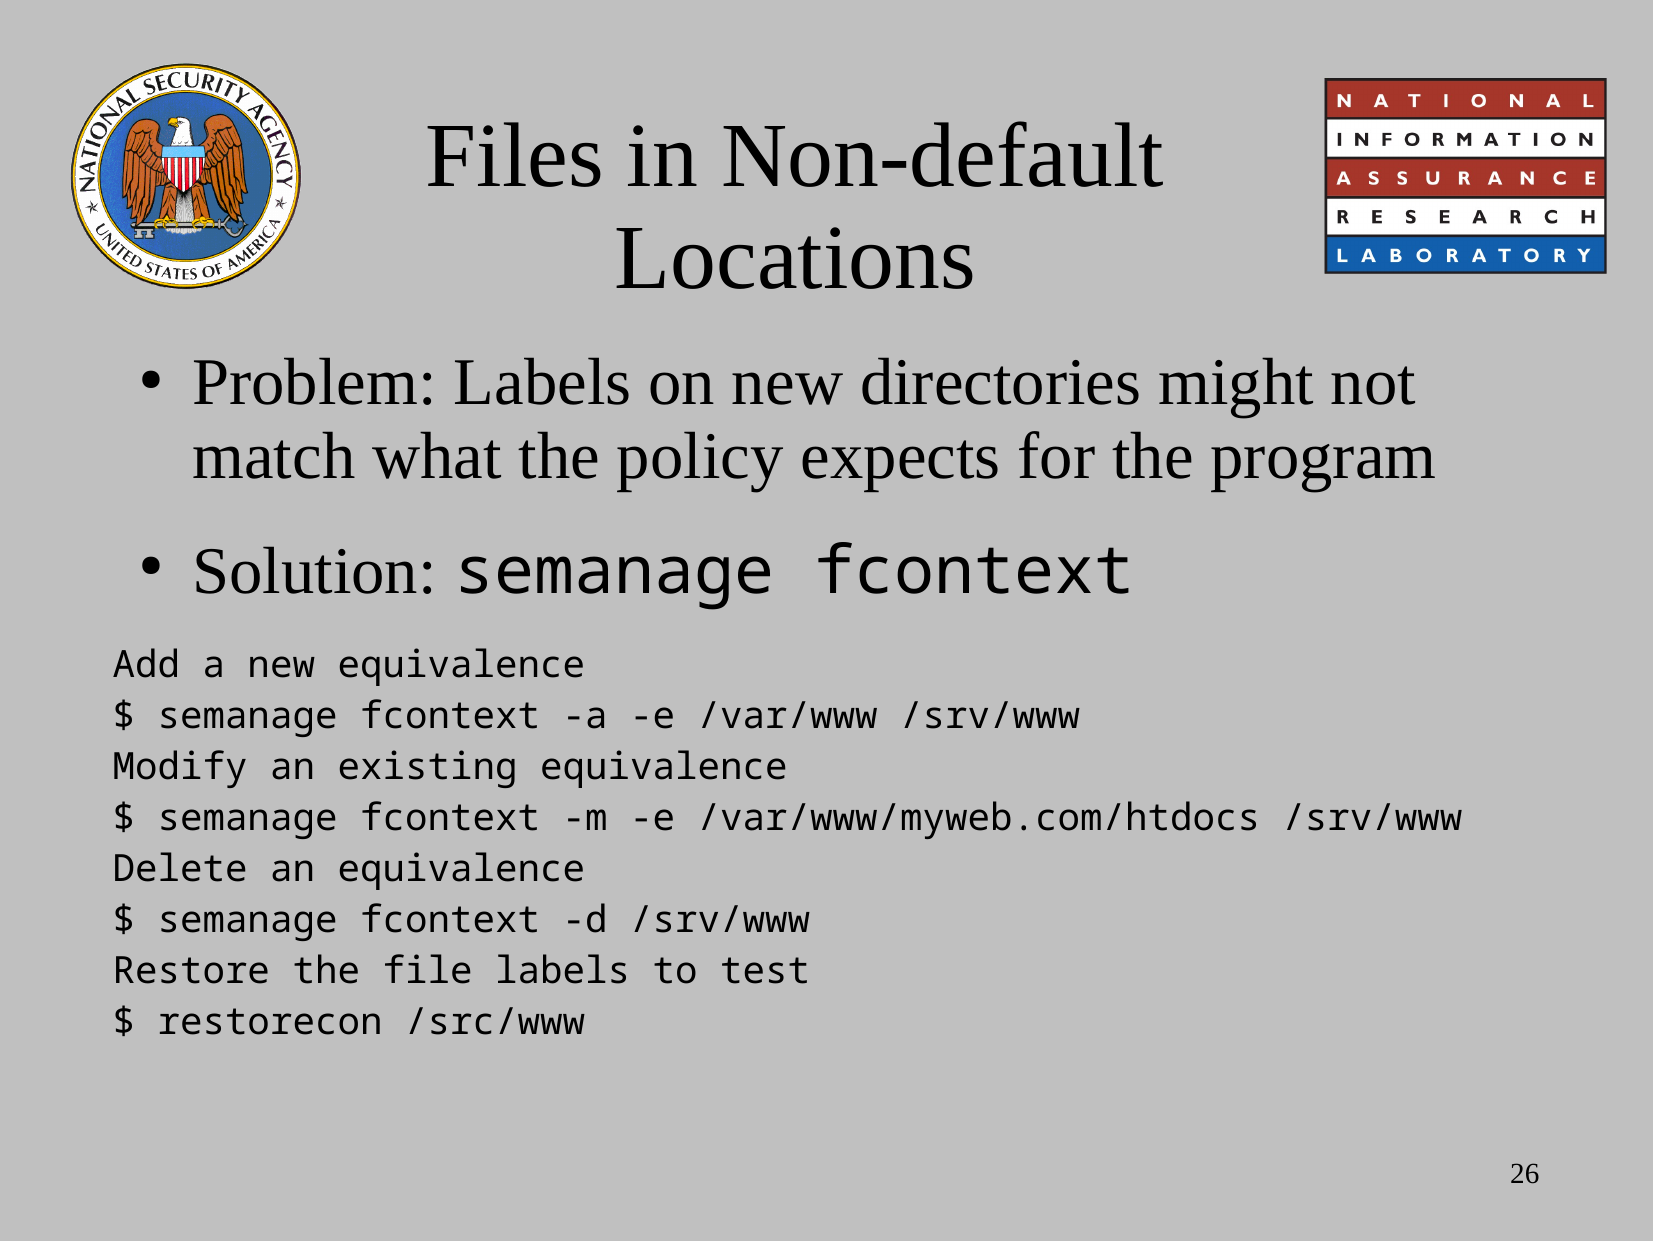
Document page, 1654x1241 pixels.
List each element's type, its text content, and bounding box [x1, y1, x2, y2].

title Files in Non-default Locations [312, 102, 1279, 311]
picture [69, 61, 303, 291]
picture [1324, 78, 1607, 274]
list Problem: Labels on new directories might not match what the policy expects for the program Solution: semanage fcontext [121, 344, 1534, 637]
text_box Add a new equivalence $ semanage fcontext -a -e /var/www /srv/www Modify an existing equivalence $ semanage fcontext -m -e /var/www/myweb.com/htdocs /srv/www Delete an equivalence $ semanage fcontext -d /srv/www Restore the file labels to test $ restorecon /src/www [112, 637, 1576, 1025]
